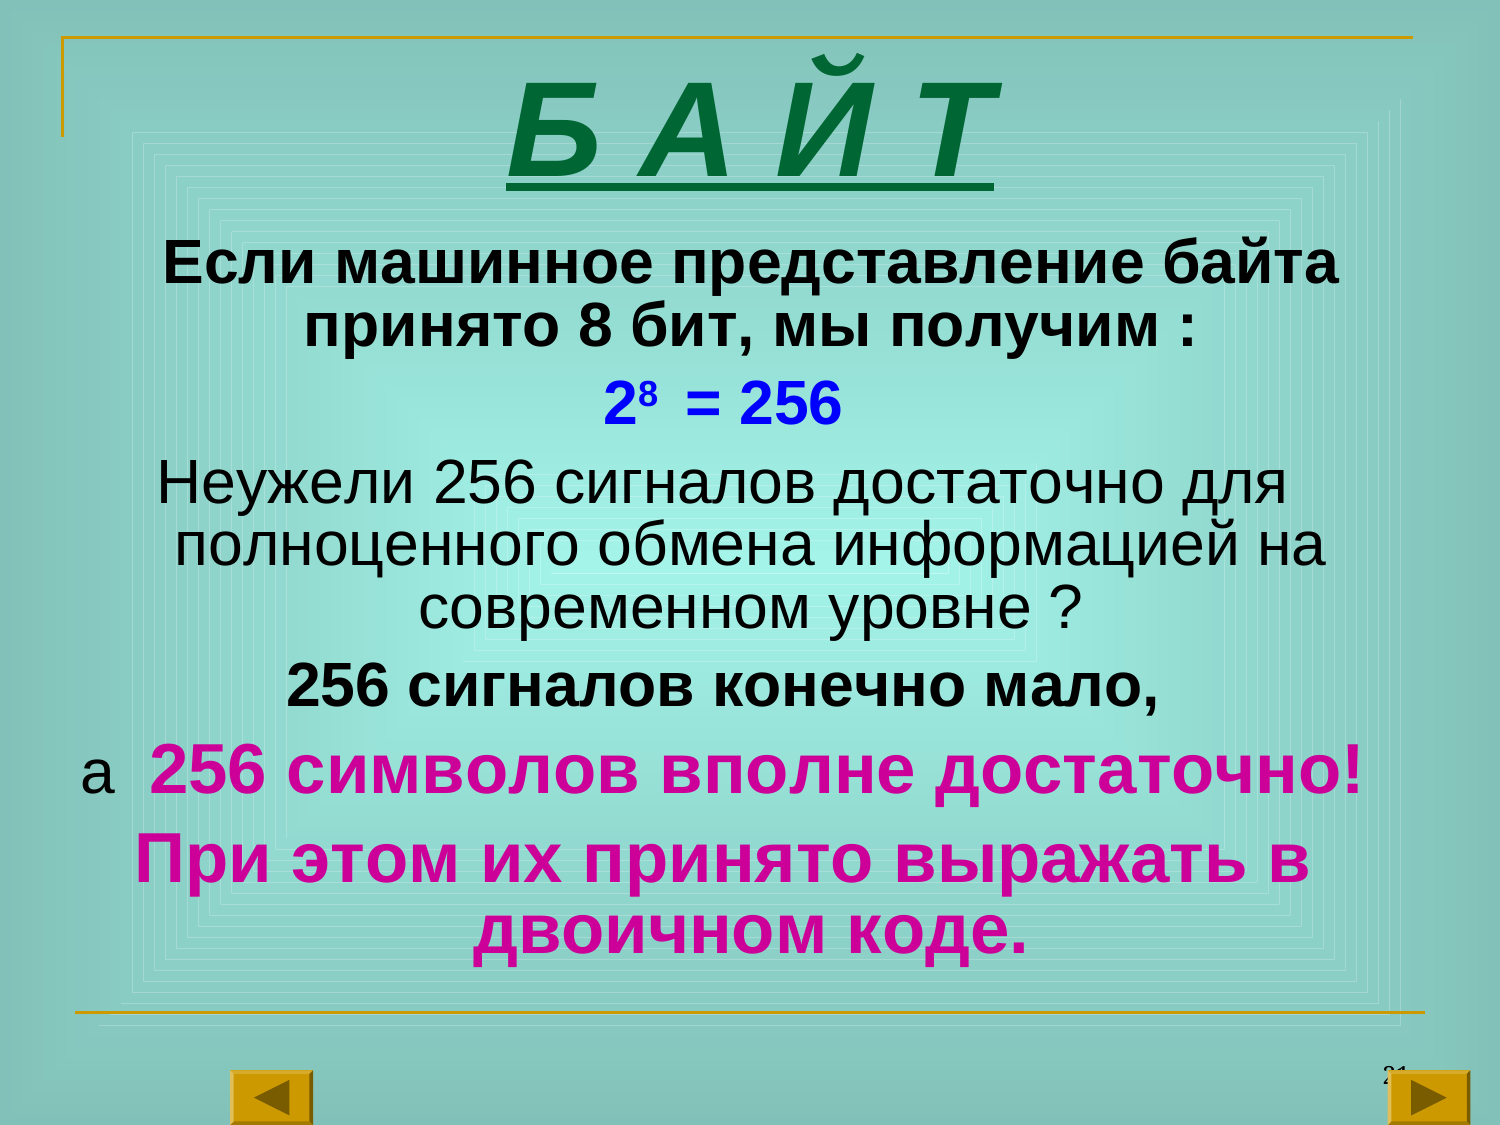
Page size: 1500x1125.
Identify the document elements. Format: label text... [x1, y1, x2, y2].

text_box [1389, 1070, 1471, 1125]
text_box [232, 1070, 314, 1125]
title Б А Й Т [75, 45, 1426, 225]
list Если машинное представление байта принято 8 бит, мы получим : 28 = 256 Неужели 256 сигналов достаточно для полноценного обмена информацией на современном уровне ? 256 сигналов конечно мало, а 256 символов вполне достаточно! При этом их принято выражать в двоичном коде. [0, 225, 1447, 1086]
